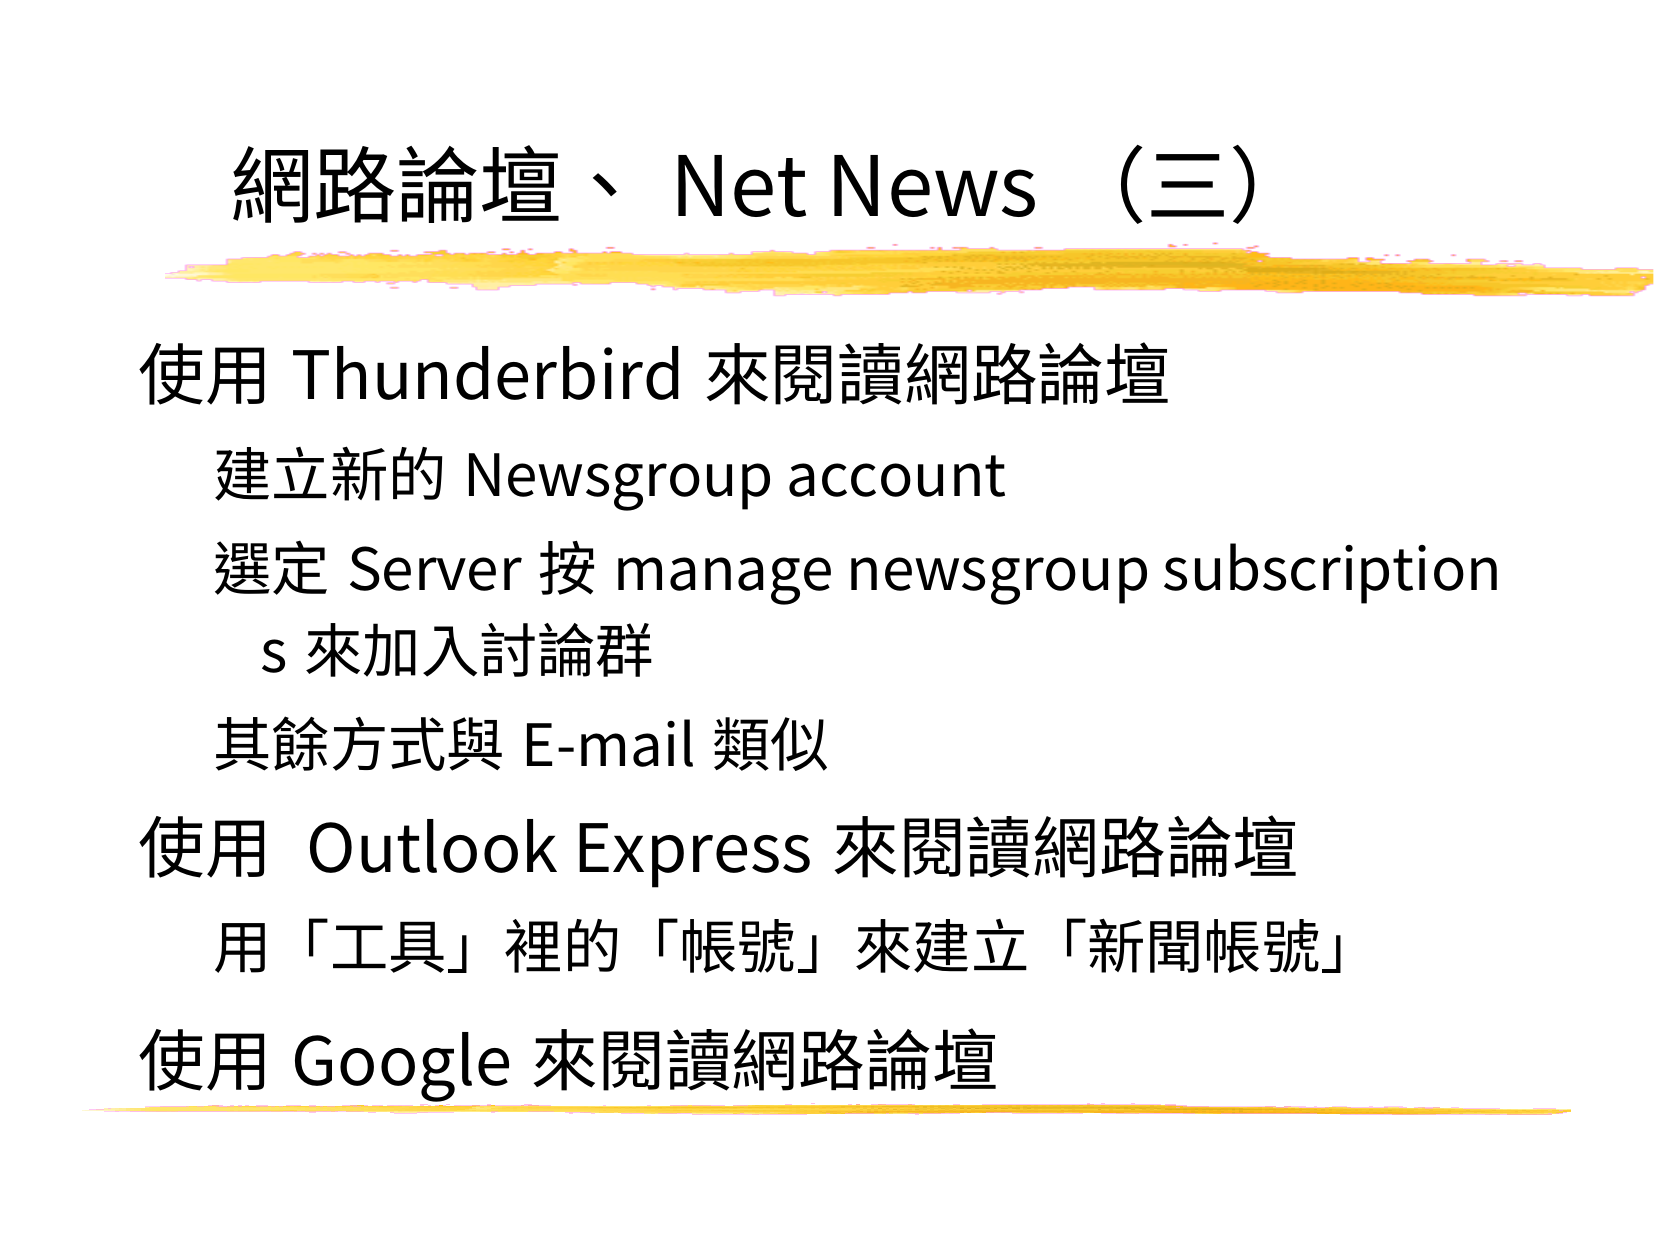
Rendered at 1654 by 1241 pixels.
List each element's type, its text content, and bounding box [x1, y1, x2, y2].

title 網路論壇、Net News（三） [68, 41, 1475, 249]
picture [82, 1102, 1571, 1117]
picture [165, 237, 1654, 308]
list 使用Thunderbird來閱讀網路論壇 建立新的Newsgroup account 選定Server按manage newsgroup subscriptions來加入討論群 其餘方式與E-mail類似 使用 Outlook Express來閱讀網路論壇 用「工具」裡的「帳號」來建立「新聞帳號」 使用Google來閱讀網路論壇 [124, 316, 1530, 1061]
